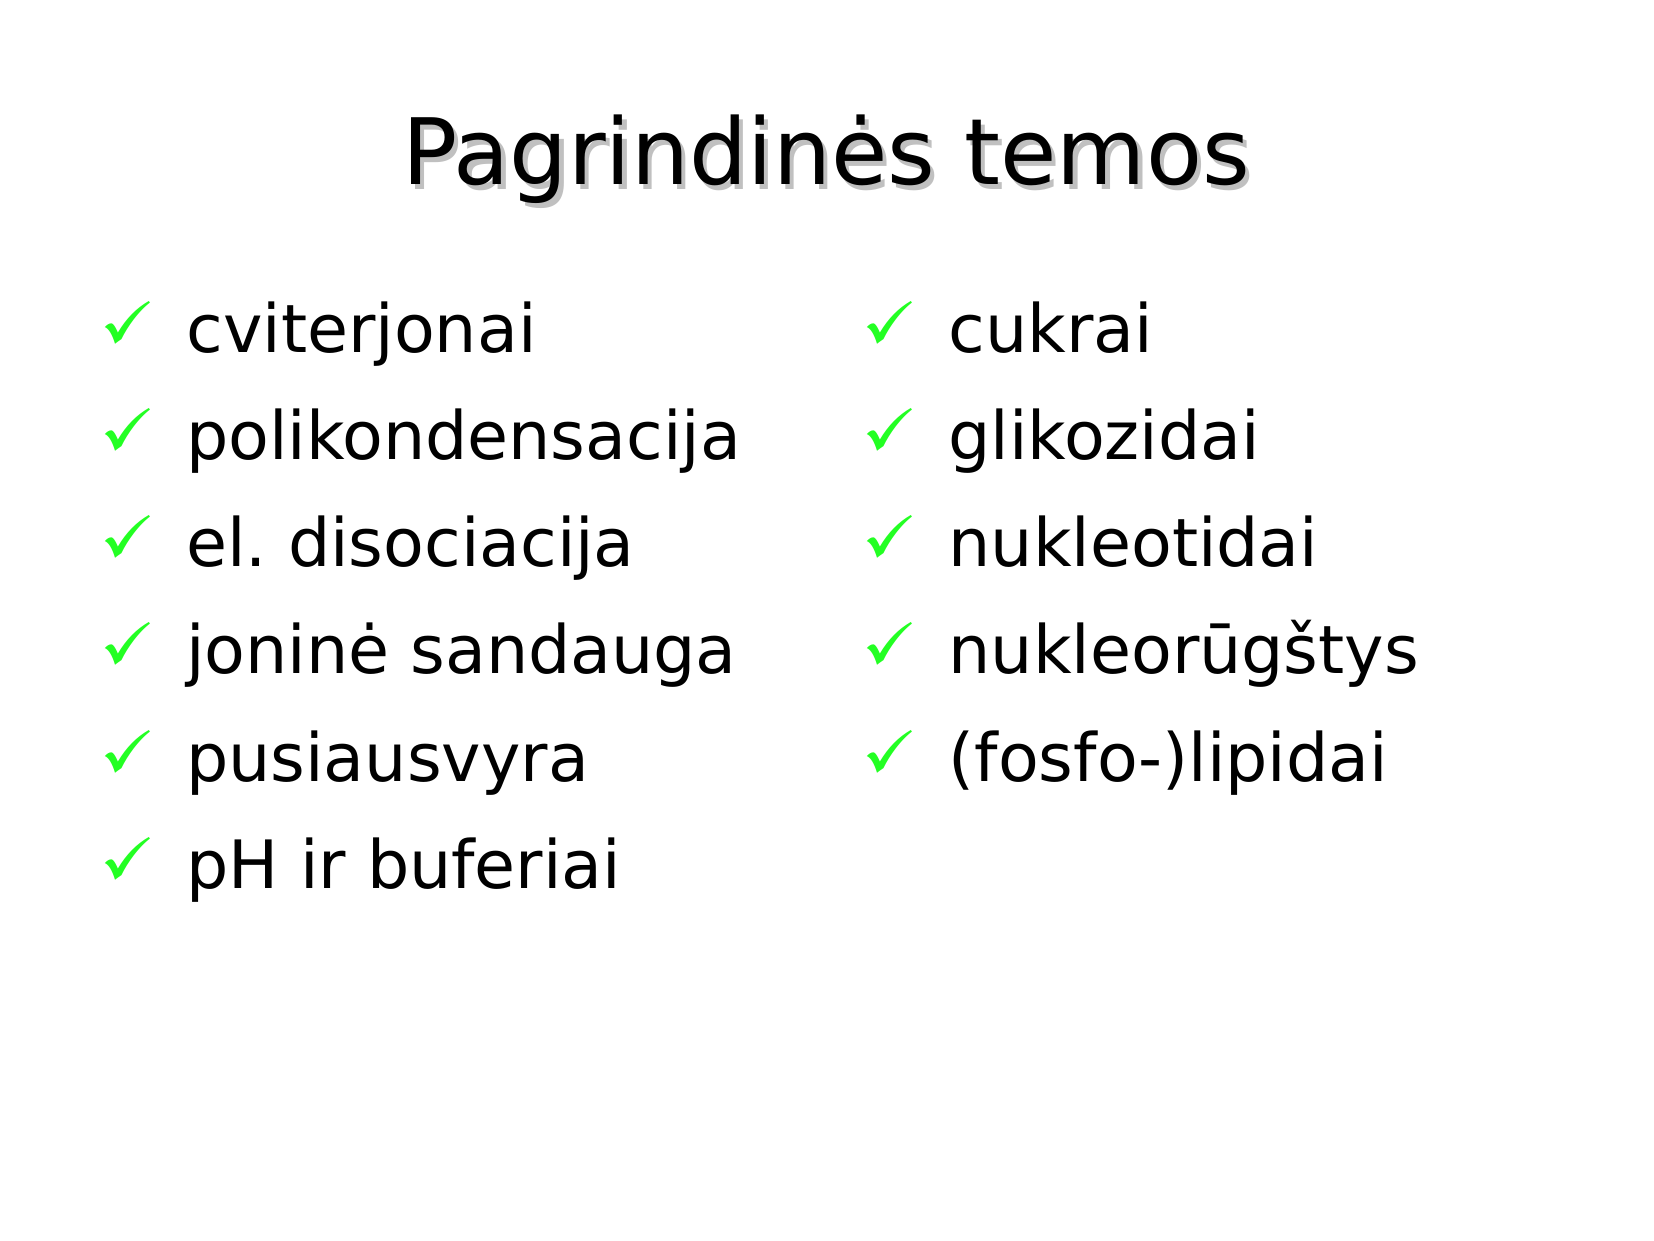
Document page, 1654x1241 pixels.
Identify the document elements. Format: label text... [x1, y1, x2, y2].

list  cukrai  glikozidai  nukleotidai  nukleorūgštys  (fosfo-)lipidai [845, 290, 1572, 1109]
list  cviterjonai  polikondensacija  el. disociacija  joninė sandauga  pusiausvyra  pH ir buferiai [82, 290, 809, 1109]
title Pagrindinės temos [82, 49, 1571, 257]
